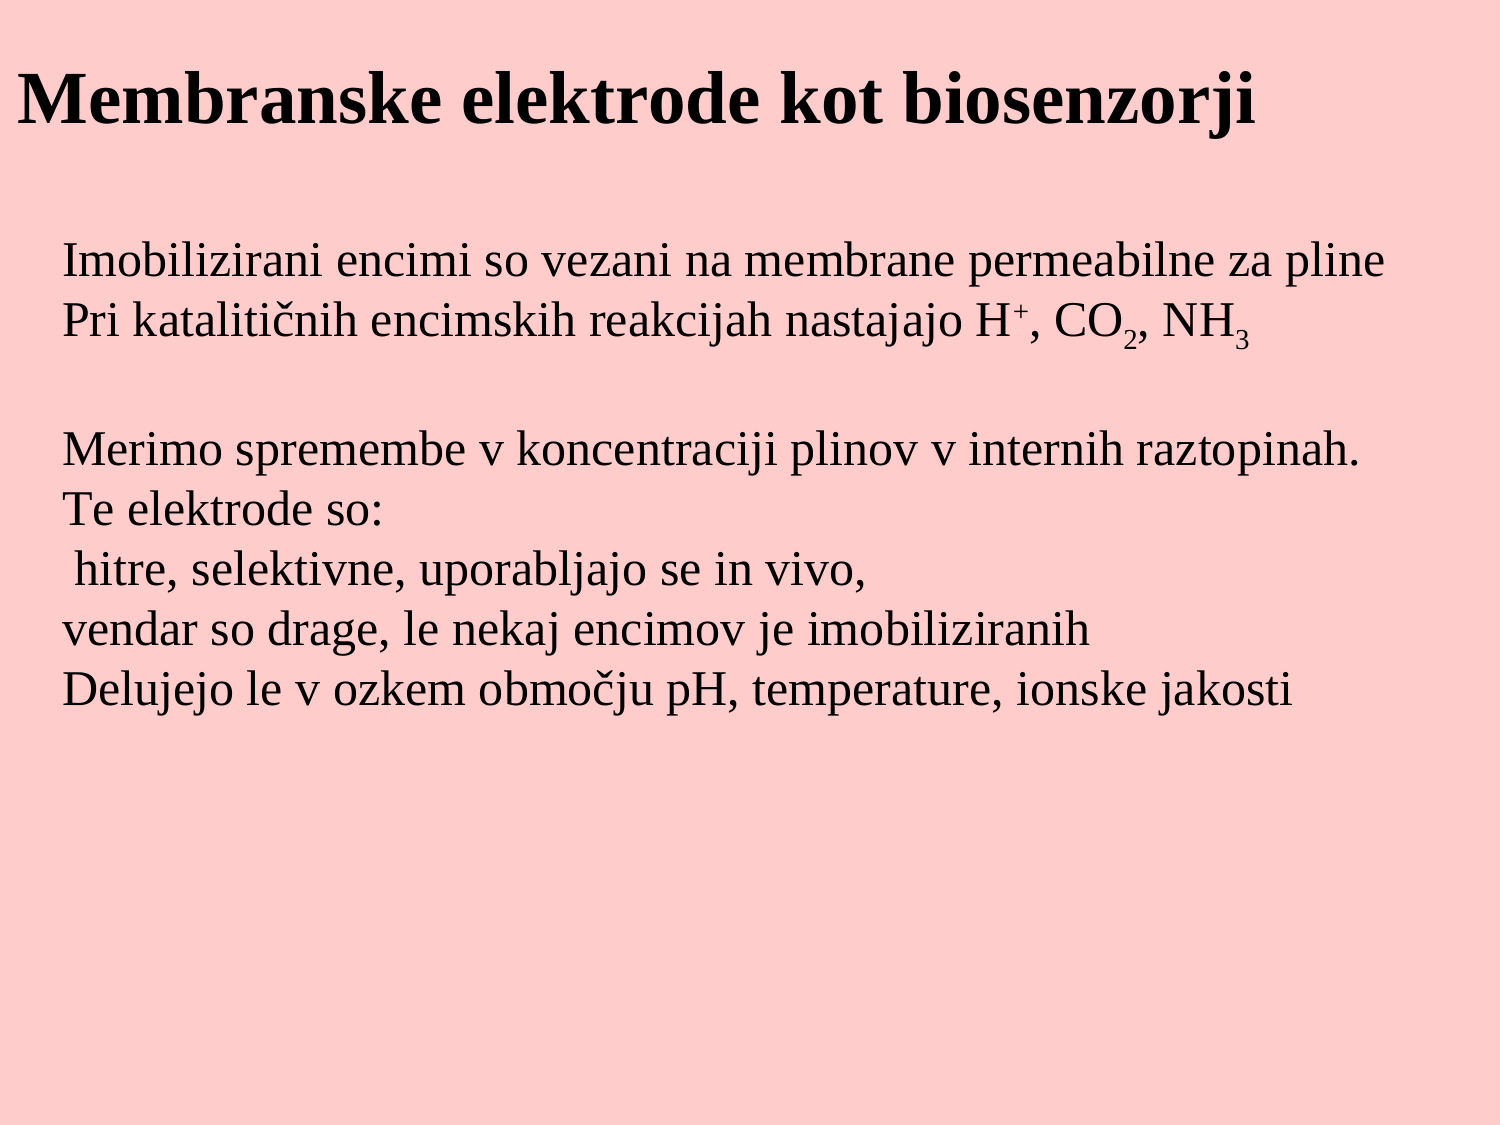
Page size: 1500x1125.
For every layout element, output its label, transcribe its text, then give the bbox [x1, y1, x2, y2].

title Membranske elektrode kot biosenzorji [0, 0, 1276, 188]
text_box Imobilizirani encimi so vezani na membrane permeabilne za pline Pri katalitičnih encimskih reakcijah nastajajo H+, CO2, NH3 Merimo spremembe v koncentraciji plinov v internih raztopinah. Te elektrode so: hitre, selektivne, uporabljajo se in vivo, vendar so drage, le nekaj encimov je imobiliziranih Delujejo le v ozkem območju pH, temperature, ionske jakosti [47, 219, 1451, 723]
